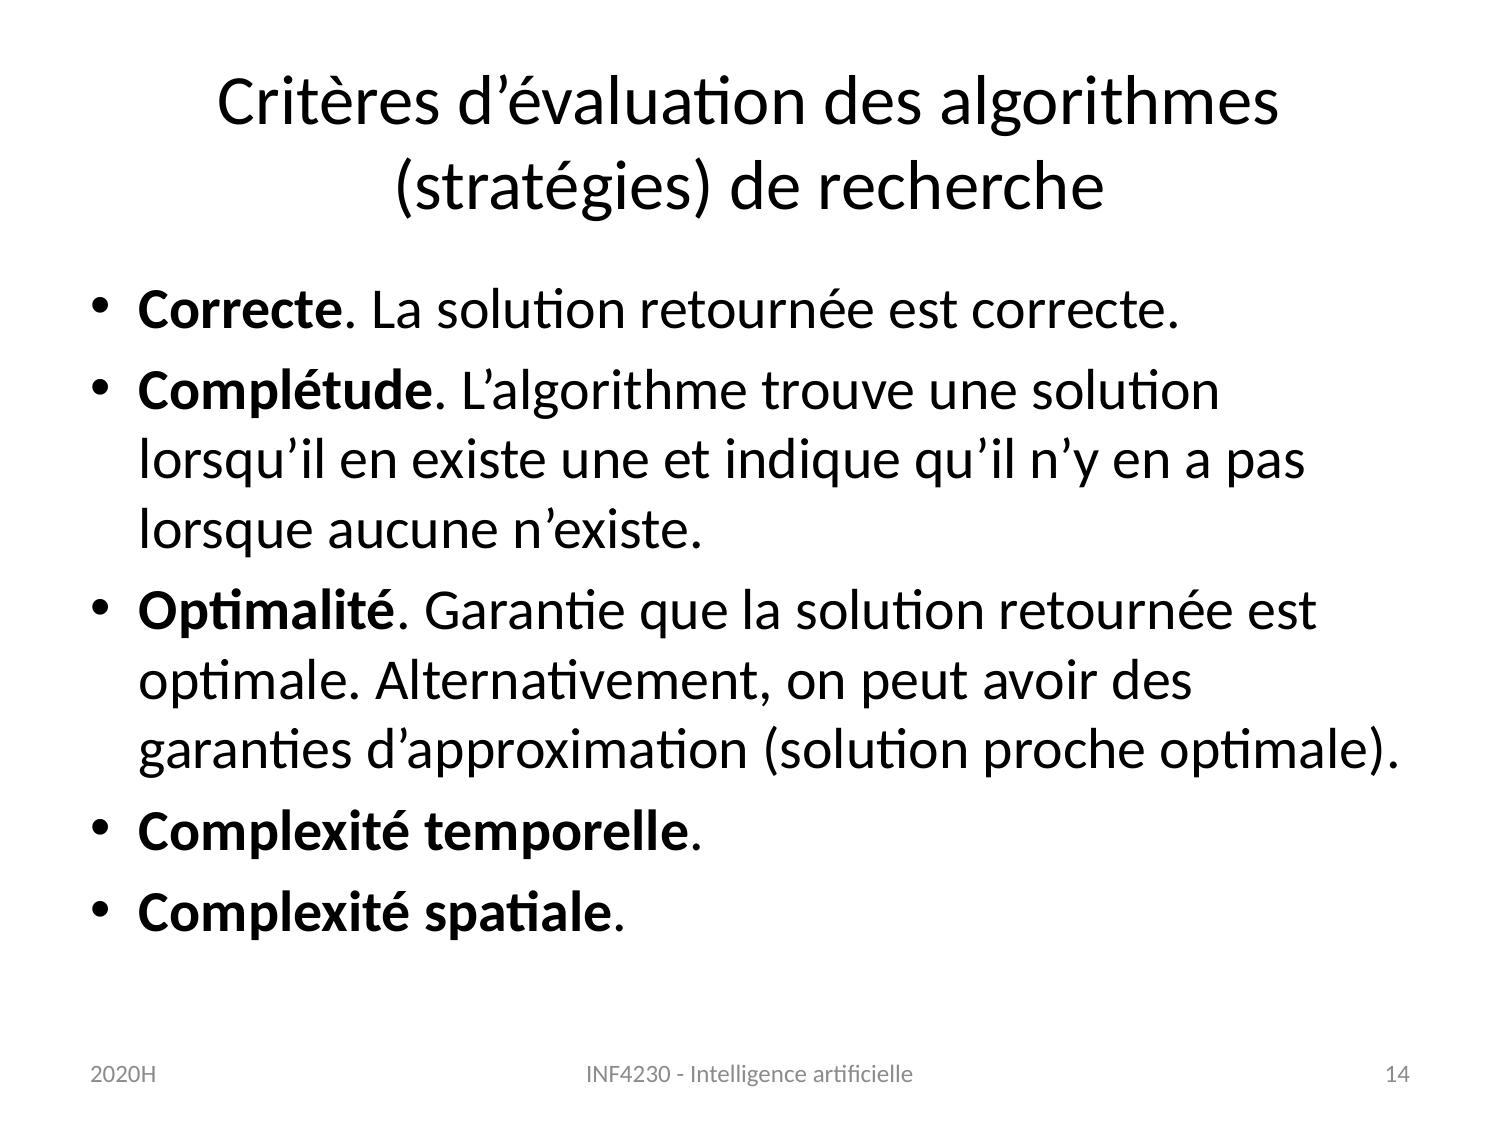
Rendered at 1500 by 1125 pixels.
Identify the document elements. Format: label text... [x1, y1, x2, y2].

title Critères d’évaluation des algorithmes (stratégies) de recherche [75, 45, 1425, 233]
slide_number <numéro> [1074, 1042, 1425, 1103]
slide_number 2020H [75, 1042, 425, 1103]
list Correcte. La solution retournée est correcte. Complétude. L’algorithme trouve une solution lorsqu’il en existe une et indique qu’il n’y en a pas lorsque aucune n’existe. Optimalité. Garantie que la solution retournée est optimale. Alternativement, on peut avoir des garanties d’approximation (solution proche optimale). Complexité temporelle. Complexité spatiale. [75, 262, 1425, 1005]
footer INF4230 - Intelligence artificielle [512, 1042, 988, 1103]
